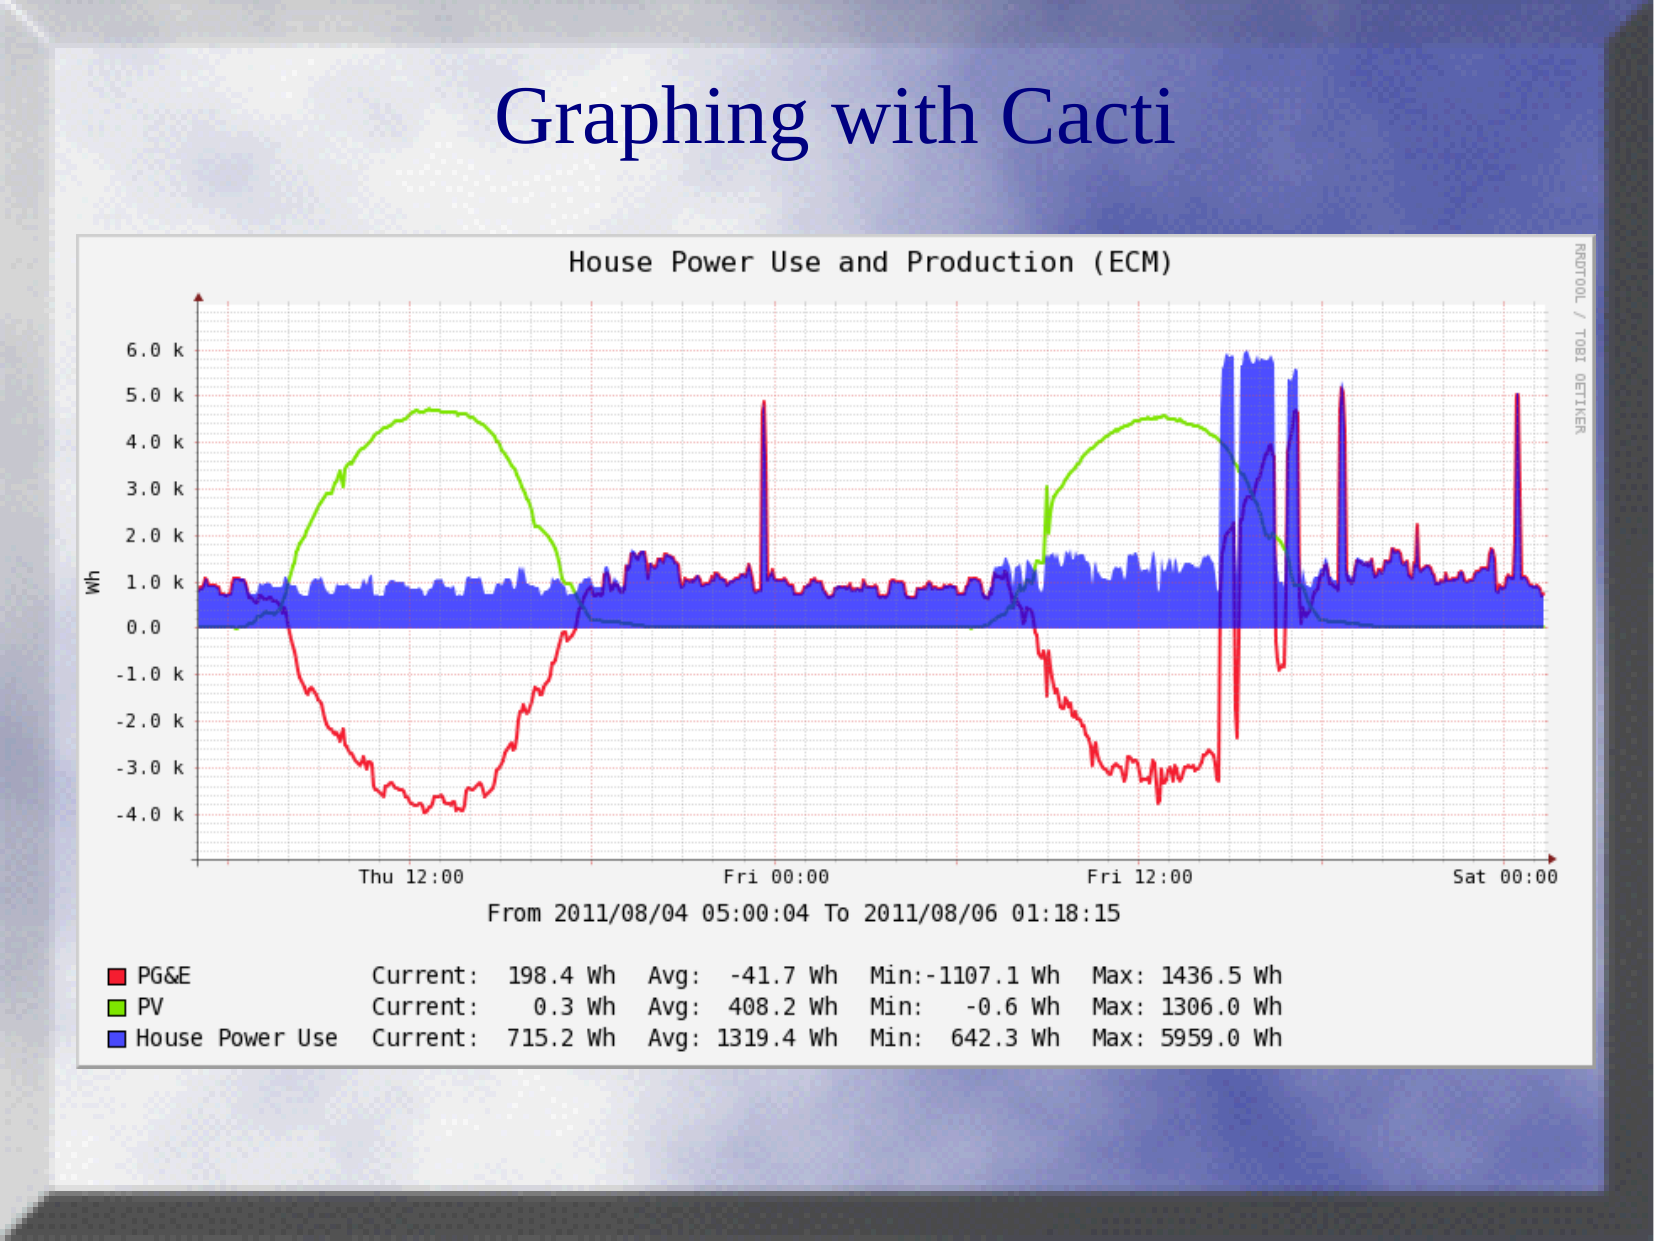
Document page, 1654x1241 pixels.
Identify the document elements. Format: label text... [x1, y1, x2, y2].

title Graphing with Cacti [120, 67, 1552, 165]
picture [0, 0, 1654, 1241]
